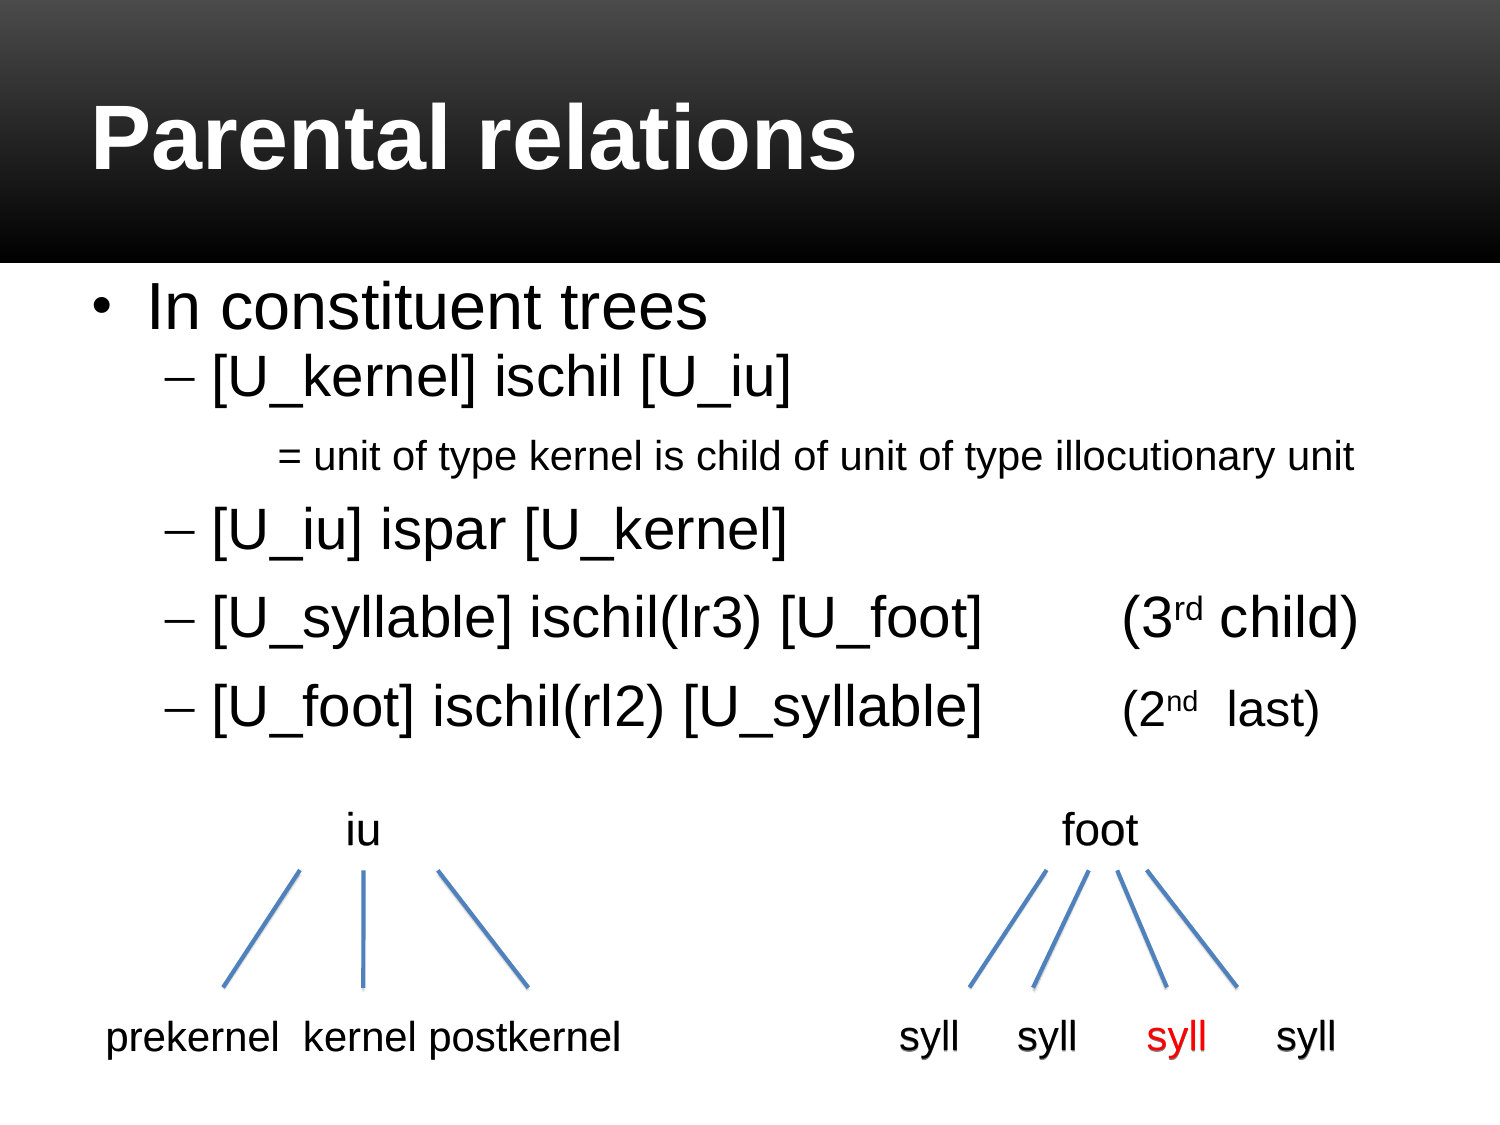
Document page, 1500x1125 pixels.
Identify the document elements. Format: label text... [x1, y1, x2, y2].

list In constituent trees [U_kernel] ischil [U_iu] = unit of type kernel is child of unit of type illocutionary unit [U_iu] ispar [U_kernel] [U_syllable] ischil(lr3) [U_foot] (3rd child) [U_foot] ischil(rl2) [U_syllable] (2nd last) [75, 262, 1426, 787]
title Parental relations [75, 45, 1426, 233]
text_box syll syll syll syll [884, 1001, 1352, 1068]
text_box prekernel kernel postkernel [90, 1001, 637, 1068]
text_box iu [330, 791, 397, 863]
text_box foot [1047, 791, 1154, 863]
